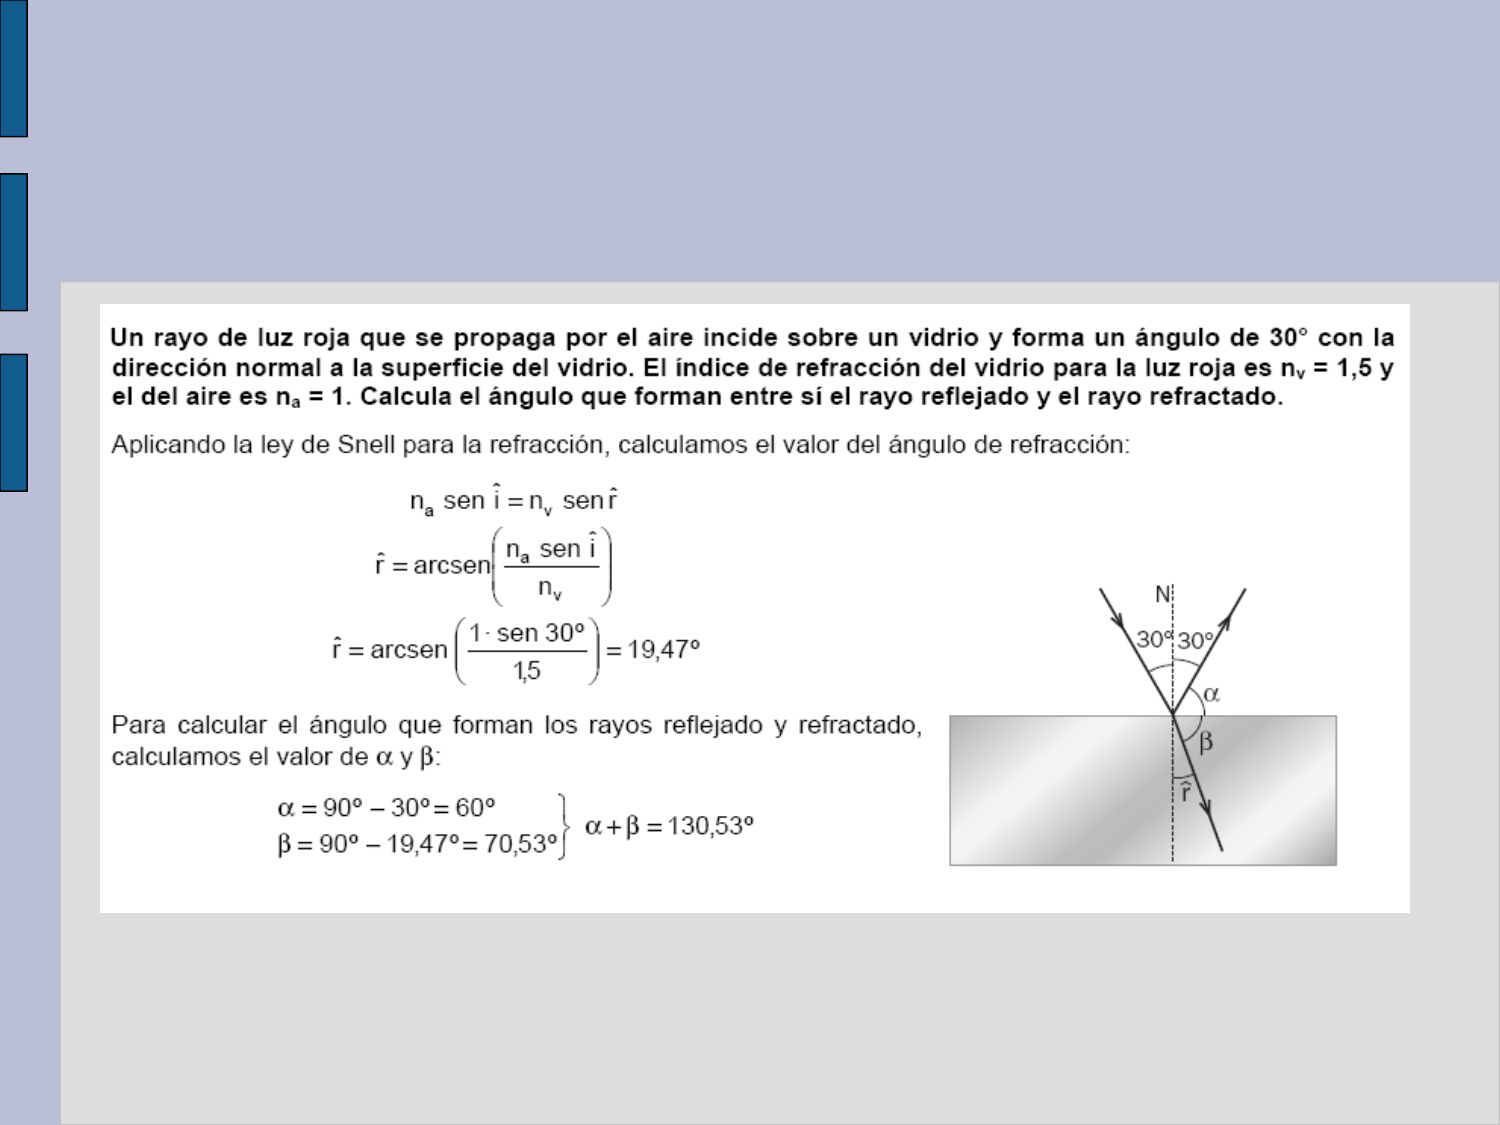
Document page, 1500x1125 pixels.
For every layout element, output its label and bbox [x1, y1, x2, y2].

picture [100, 304, 1410, 913]
